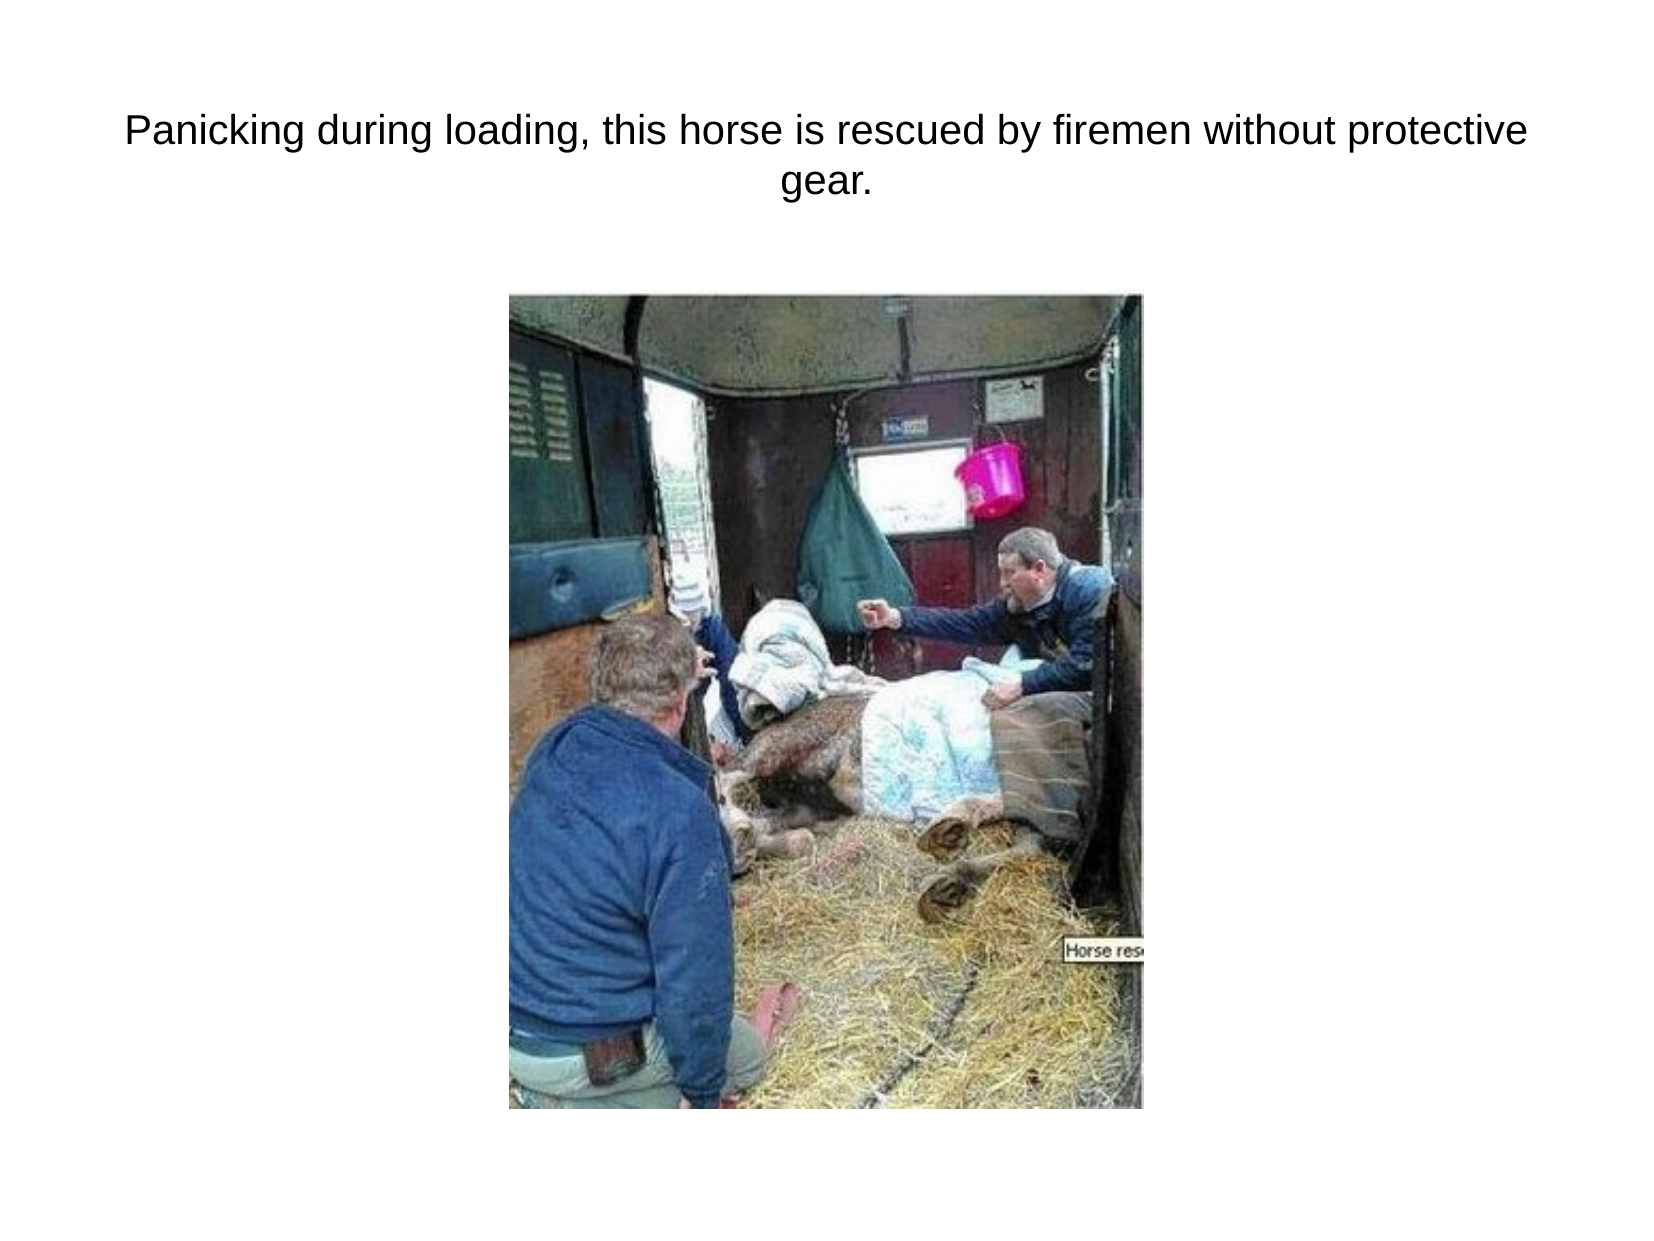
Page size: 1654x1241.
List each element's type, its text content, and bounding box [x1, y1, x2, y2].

picture [509, 290, 1144, 1109]
title Panicking during loading, this horse is rescued by firemen without protective gear. [82, 49, 1571, 257]
